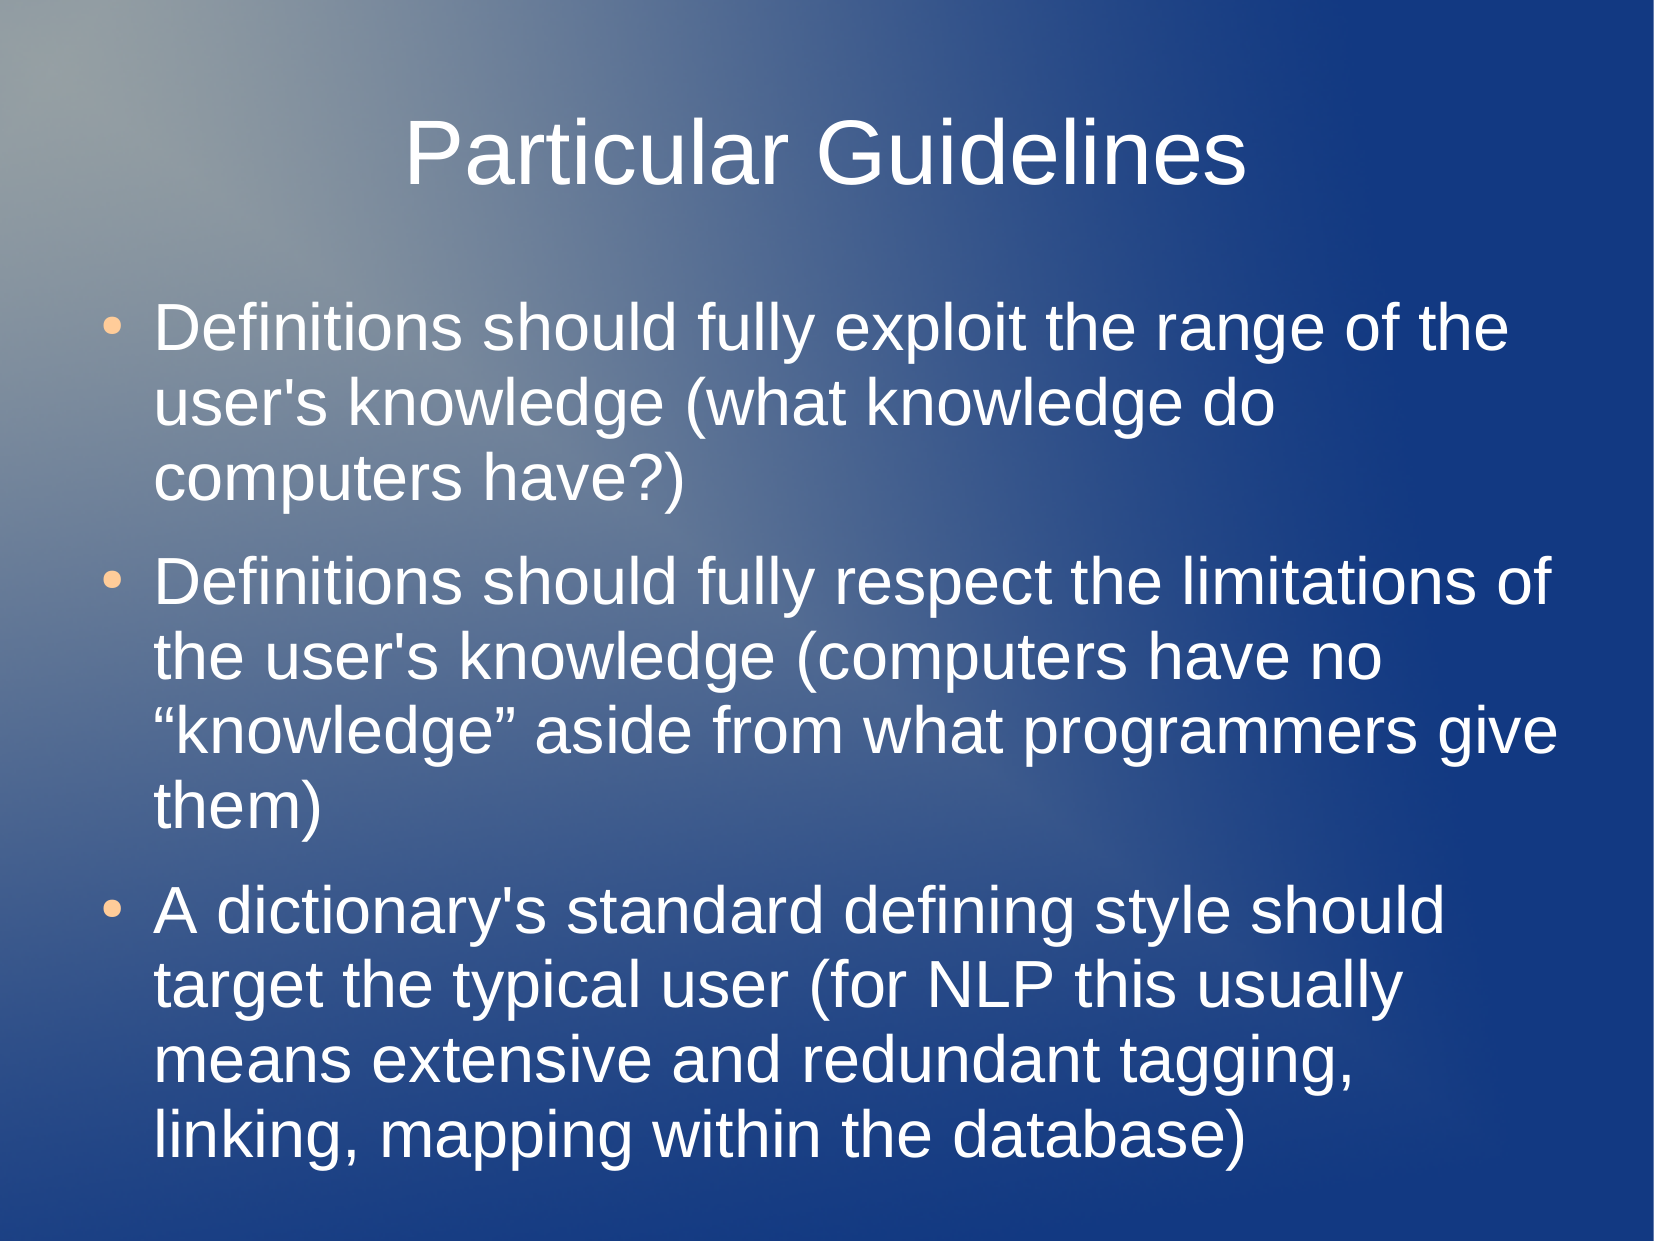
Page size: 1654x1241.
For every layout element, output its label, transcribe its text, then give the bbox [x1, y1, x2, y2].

picture [0, 0, 1654, 1241]
list Definitions should fully exploit the range of the user's knowledge (what knowledge do computers have?) Definitions should fully respect the limitations of the user's knowledge (computers have no “knowledge” aside from what programmers give them) A dictionary's standard defining style should target the typical user (for NLP this usually means extensive and redundant tagging, linking, mapping within the database) [82, 290, 1571, 1241]
title Particular Guidelines [82, 49, 1571, 257]
